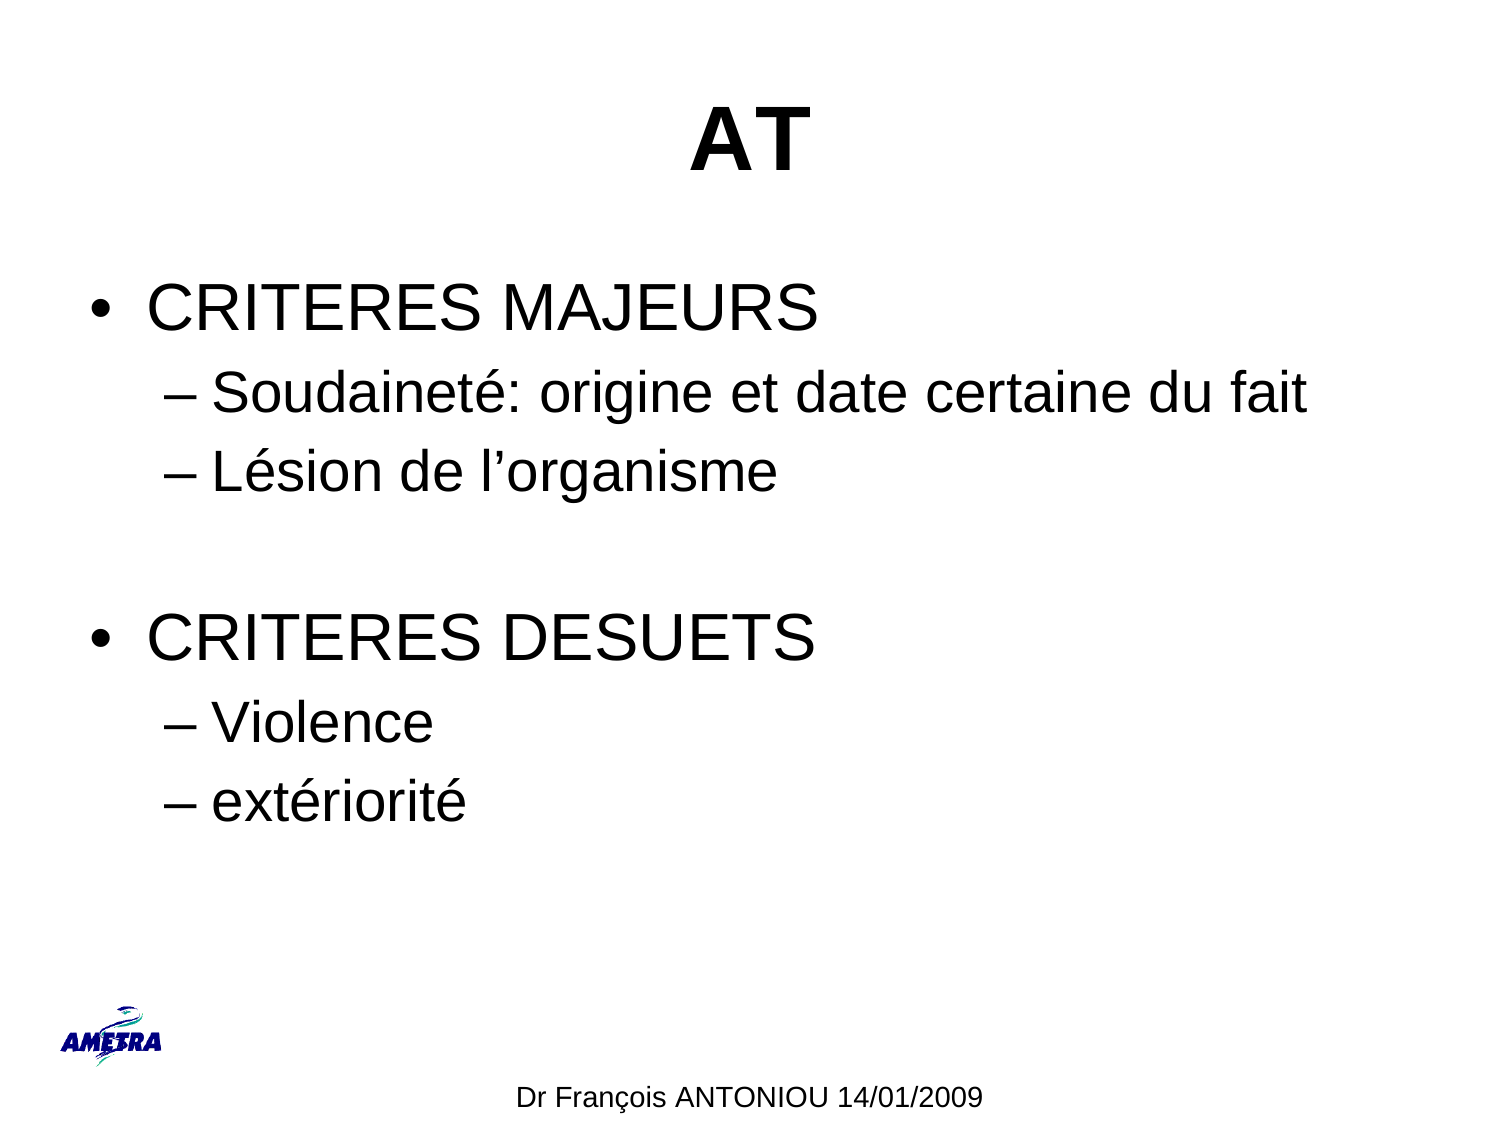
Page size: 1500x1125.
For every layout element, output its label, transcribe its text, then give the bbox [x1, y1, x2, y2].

picture [41, 984, 184, 1093]
title AT [75, 45, 1426, 233]
list CRITERES MAJEURS Soudaineté: origine et date certaine du fait Lésion de l’organisme CRITERES DESUETS Violence extériorité [75, 262, 1426, 1005]
